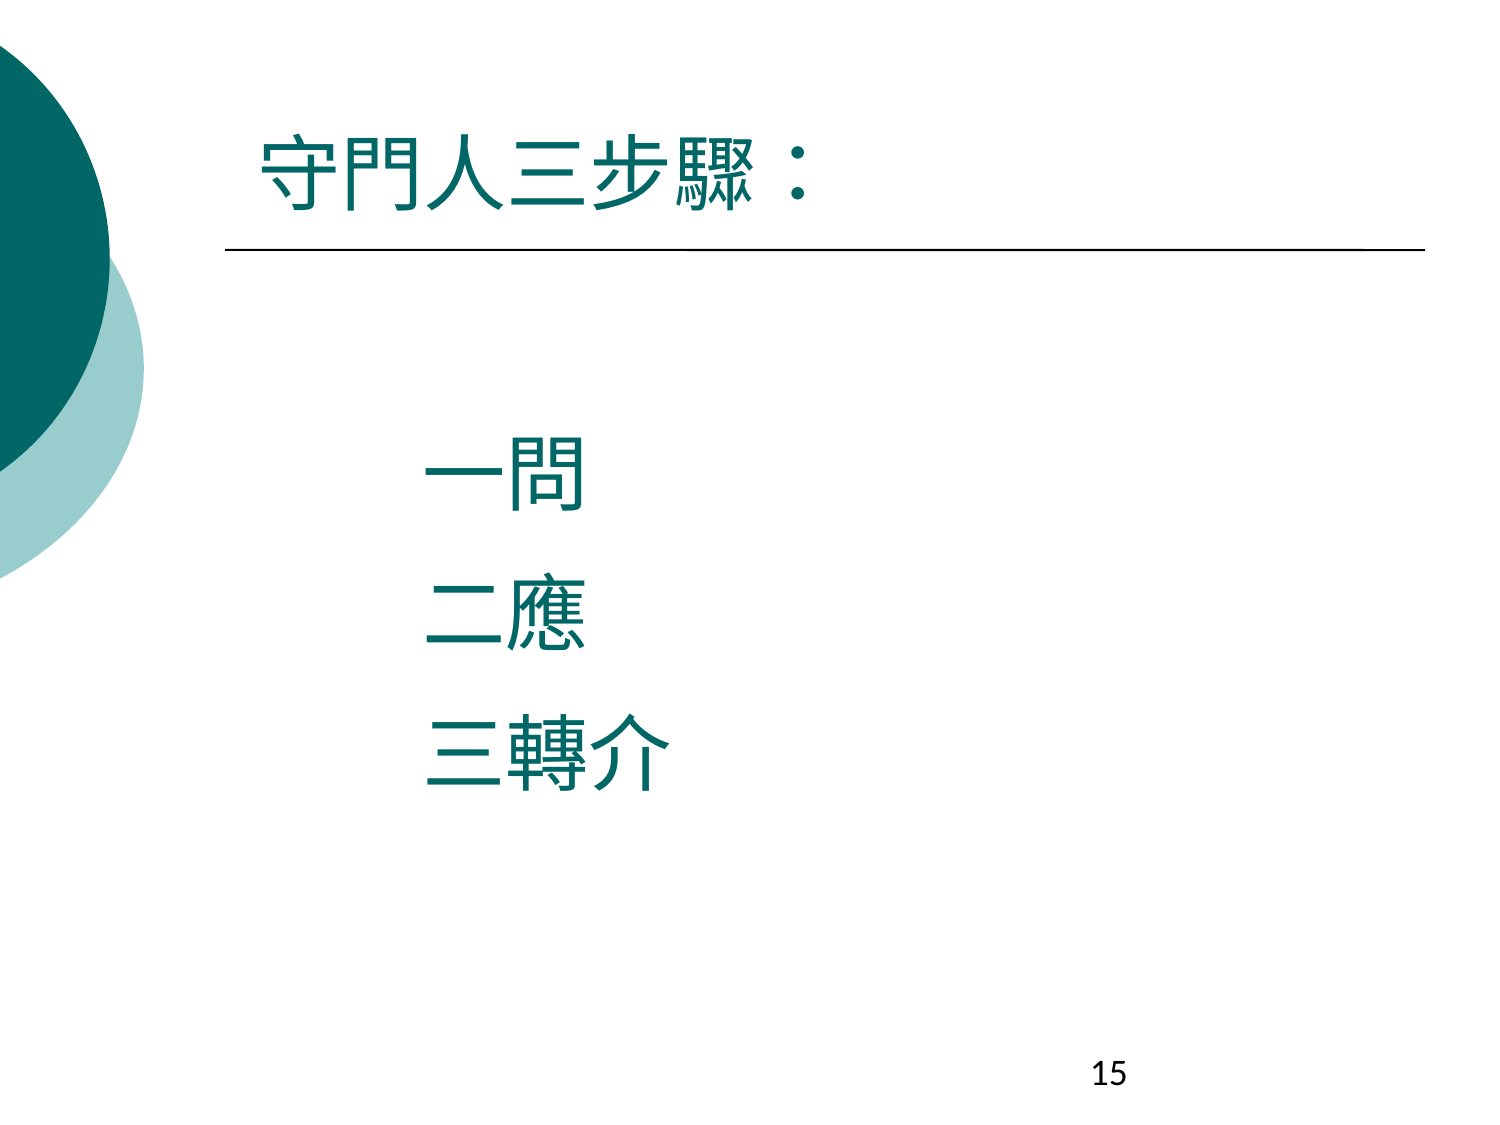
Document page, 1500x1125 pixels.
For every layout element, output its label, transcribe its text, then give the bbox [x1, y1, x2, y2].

text_box 守門人三步驟： [242, 114, 975, 229]
text_box 15 [1074, 1025, 1426, 1101]
title 一問 二應 三轉介 [407, 361, 1022, 809]
